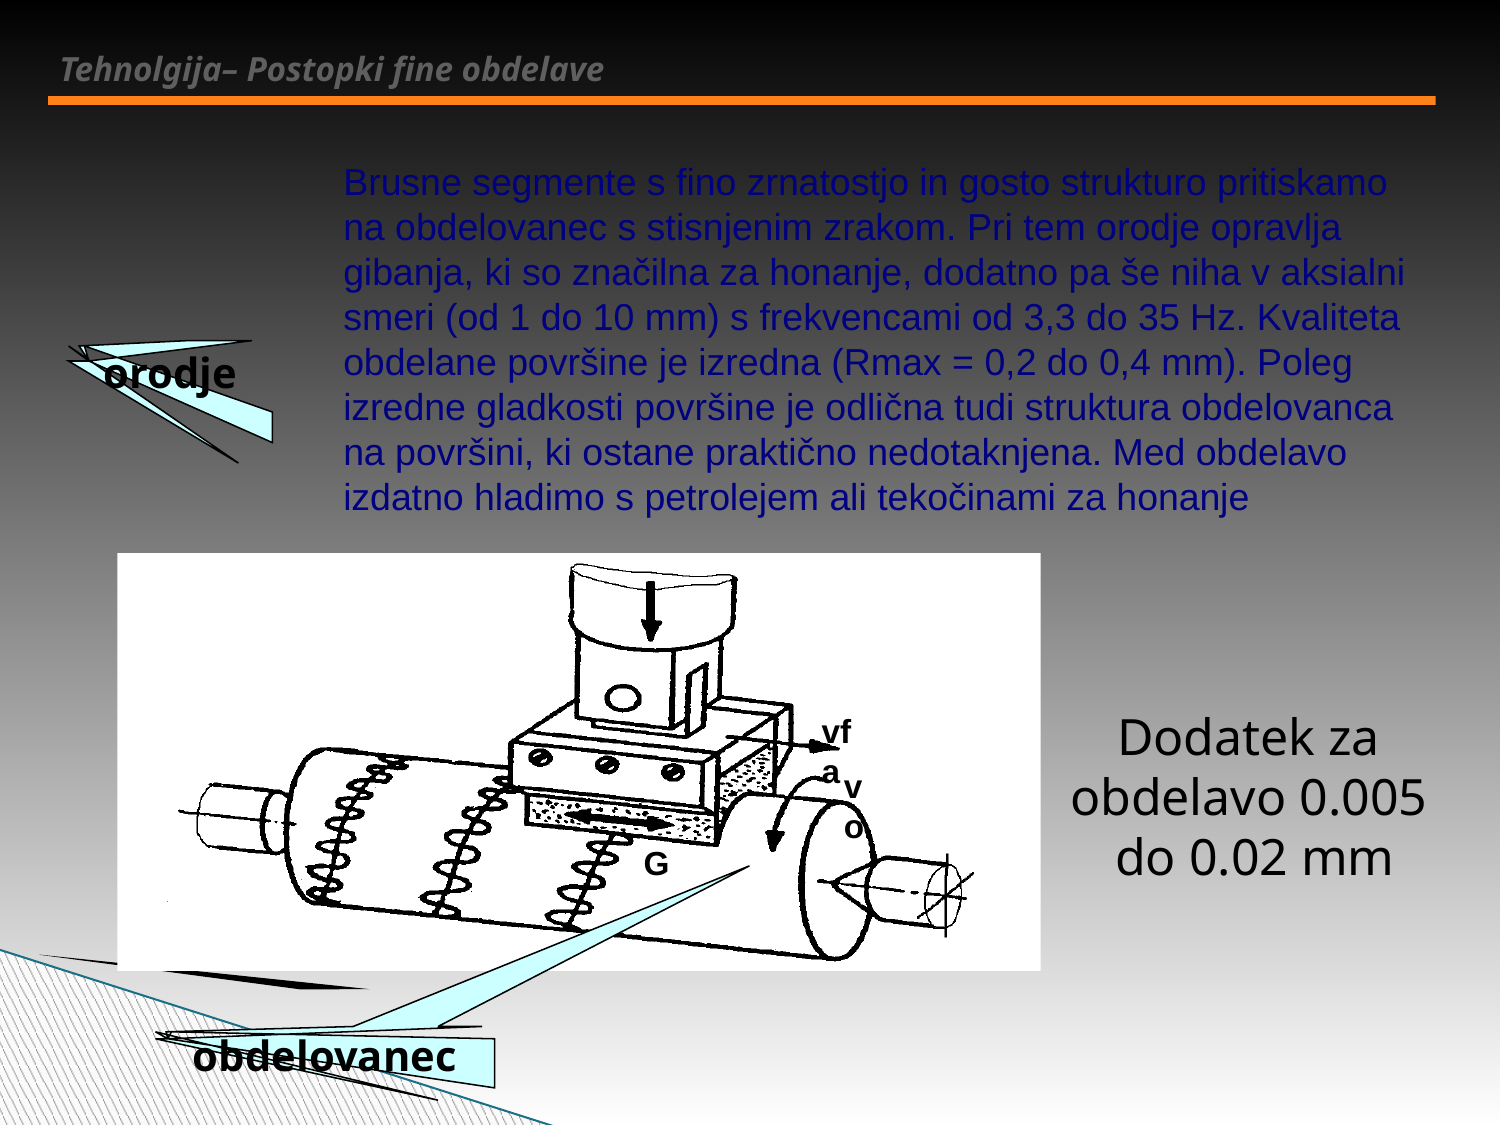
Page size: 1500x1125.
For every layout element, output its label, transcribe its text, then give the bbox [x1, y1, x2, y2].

text_box orodje [113, 384, 239, 464]
text_box orodje [155, 371, 165, 383]
picture [117, 553, 1041, 971]
text_box orodje [68, 340, 252, 385]
text_box Dodatek za obdelavo 0.005 do 0.02 mm [1054, 697, 1443, 893]
text_box obdelovanec [303, 1067, 439, 1101]
picture [171, 1032, 260, 1038]
picture [305, 1060, 315, 1070]
picture [227, 1055, 236, 1066]
picture [0, 952, 543, 1125]
picture [200, 1053, 210, 1066]
text_box vo [829, 758, 890, 809]
text_box G [628, 834, 689, 885]
text_box vfa [806, 703, 878, 754]
picture [253, 1061, 262, 1066]
text_box Brusne segmente s fino zrnatostjo in gosto strukturo pritiskamo na obdelovanec s stisnjenim zrakom. Pri tem orodje opravlja gibanja, ki so značilna za honanje, dodatno pa še niha v aksialni smeri (od 1 do 10 mm) s frekvencami od 3,3 do 35 Hz. Kvaliteta obdelane površine je izredna (Rmax = 0,2 do 0,4 mm). Poleg izredne gladkosti površine je odlična tudi struktura obdelovanca na površini, ki ostane praktično nedotaknjena. Med obdelavo izdatno hladimo s petrolejem ali tekočinami za honanje [328, 151, 1428, 526]
picture [281, 1058, 299, 1066]
text_box orodje [138, 367, 273, 443]
text_box obdelovanec [155, 865, 750, 1088]
